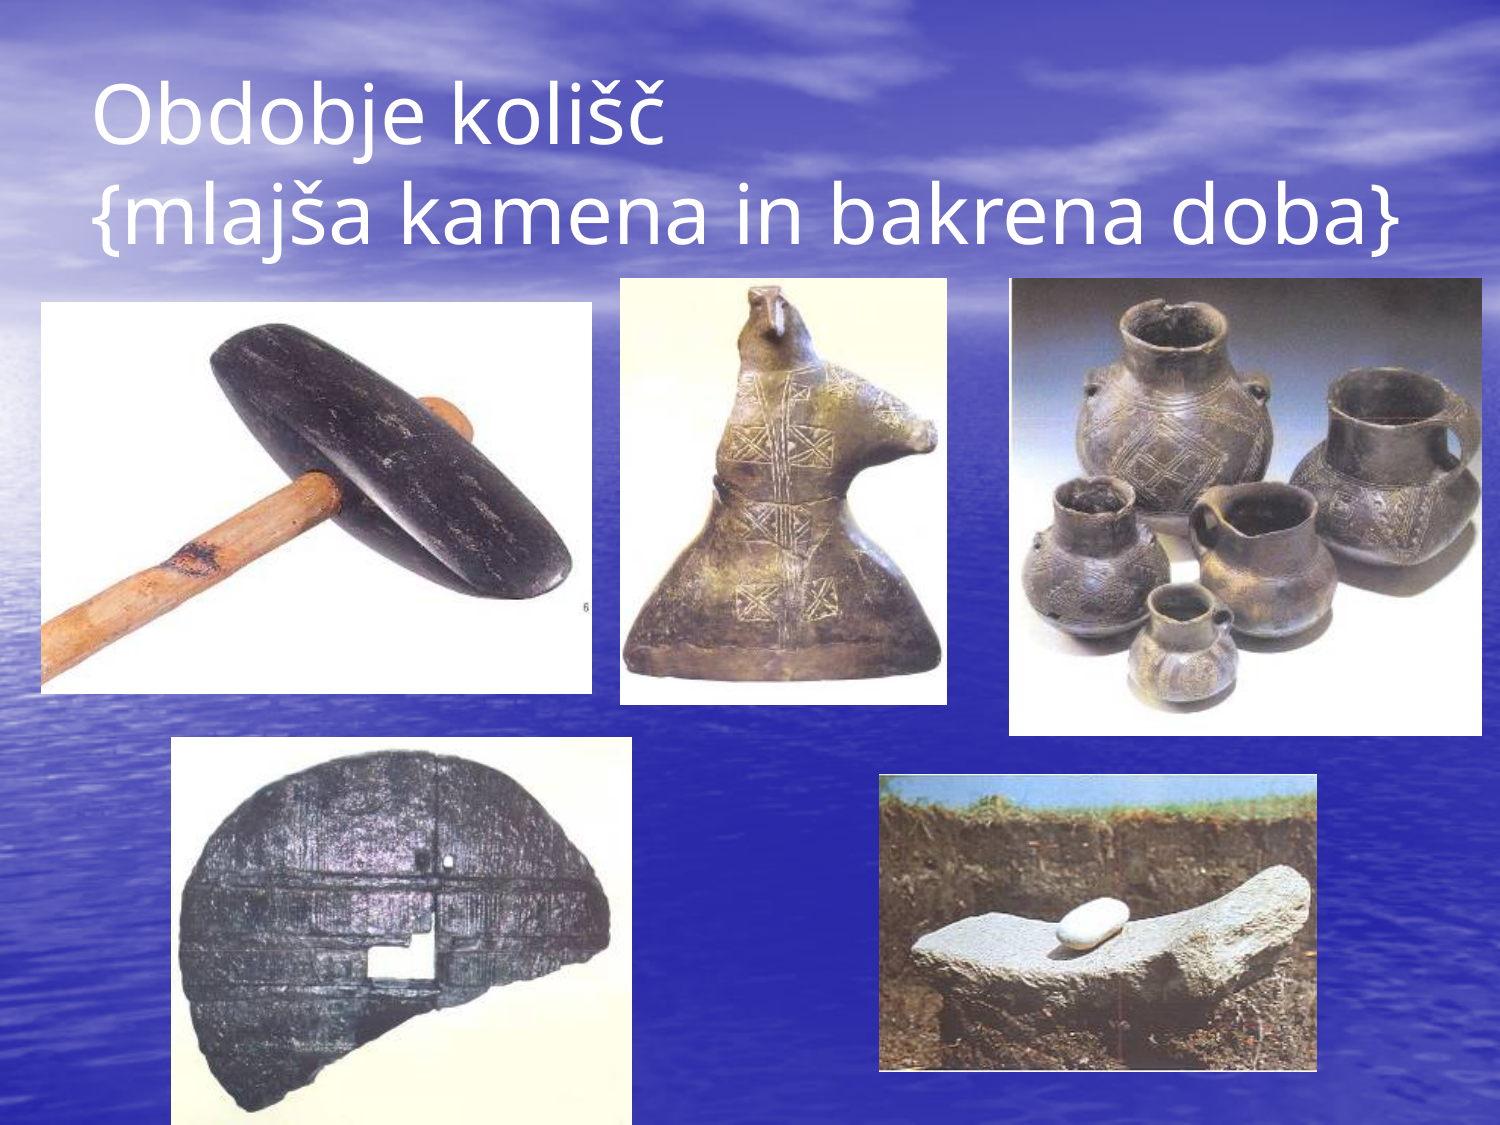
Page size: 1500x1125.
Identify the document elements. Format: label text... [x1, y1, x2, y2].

title Obdobje kolišč {mlajša kamena in bakrena doba} [75, 47, 1425, 275]
picture [0, 0, 1500, 1125]
